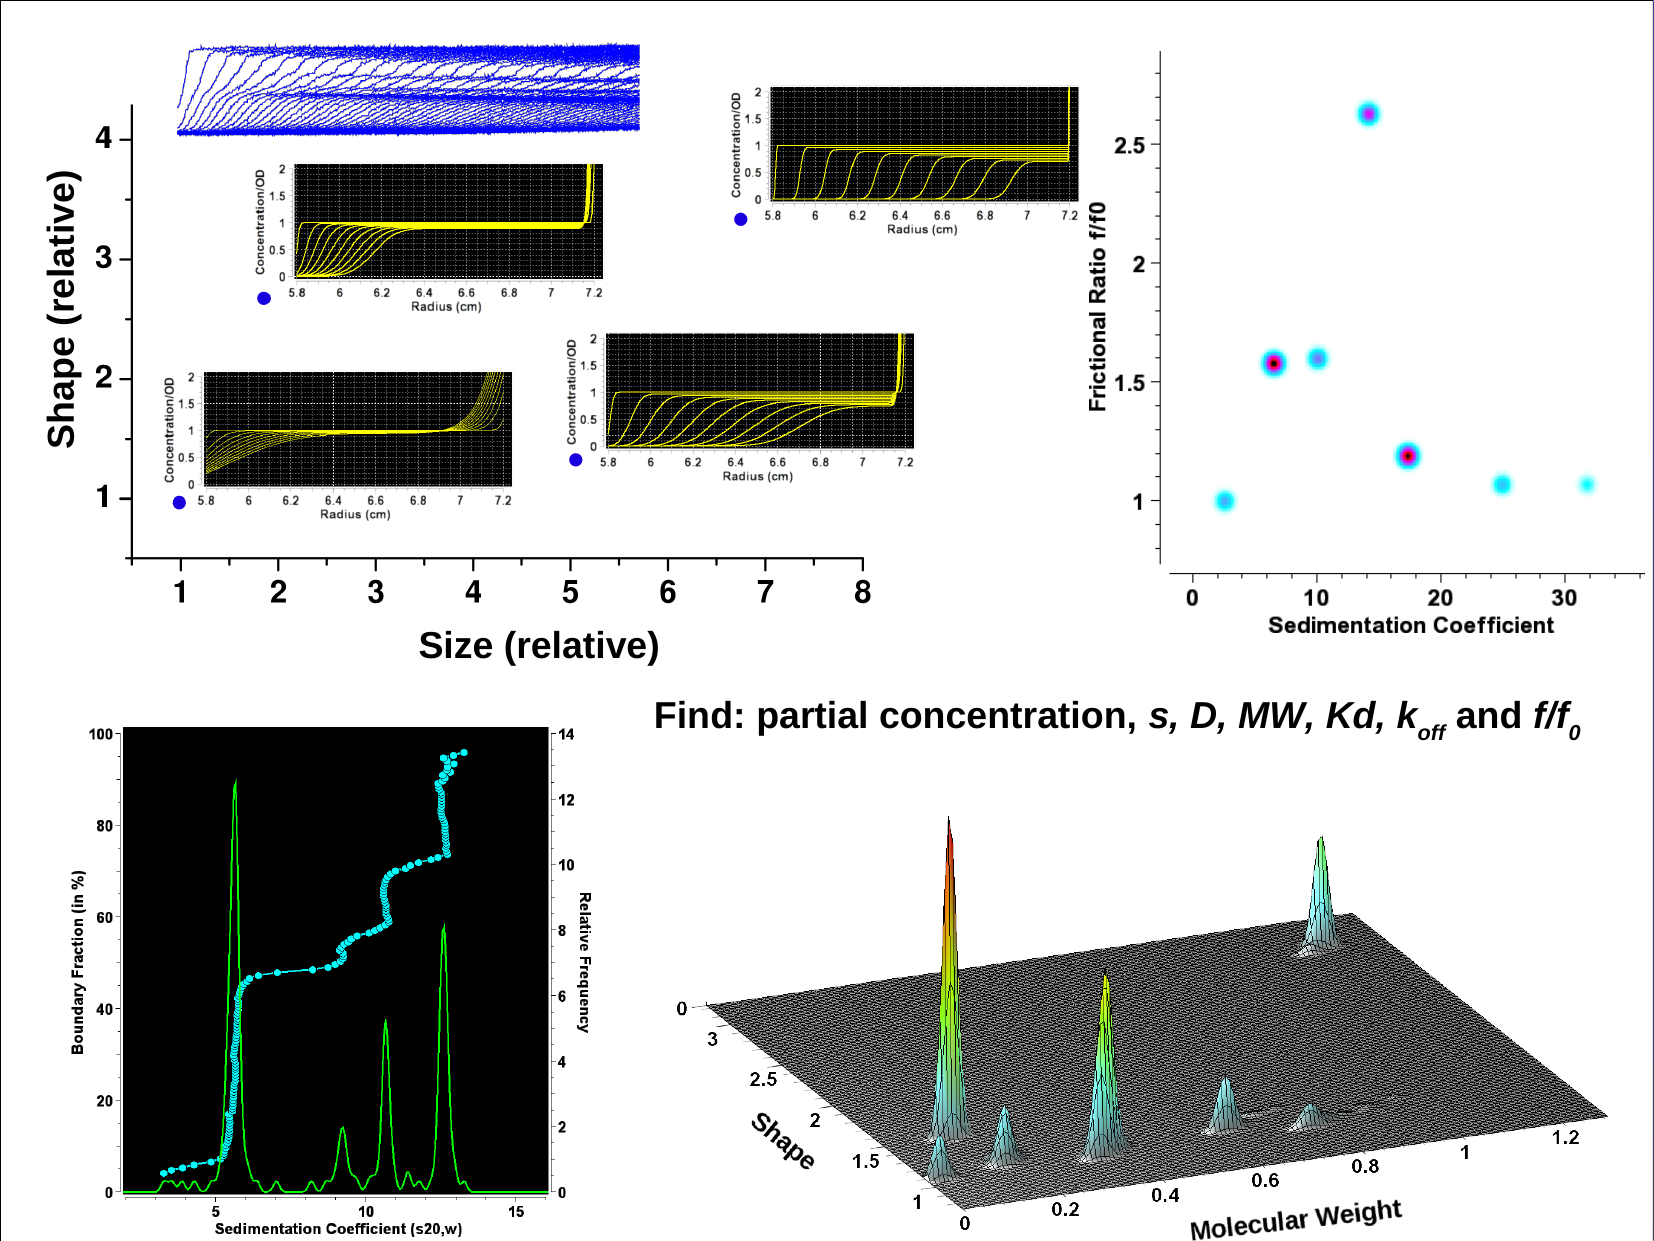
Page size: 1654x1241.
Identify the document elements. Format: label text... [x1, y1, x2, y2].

text_box Find: partial concentration, s, D, MW, Kd, koff and f/f0 [635, 690, 1600, 733]
picture [66, 721, 592, 1241]
text_box Size (relative)‏ [382, 617, 697, 675]
picture [41, 42, 1080, 658]
picture [677, 816, 1608, 1241]
text_box Shape (relative)‏ [29, 160, 93, 459]
text_box [0, 0, 1654, 1241]
picture [1089, 51, 1645, 633]
